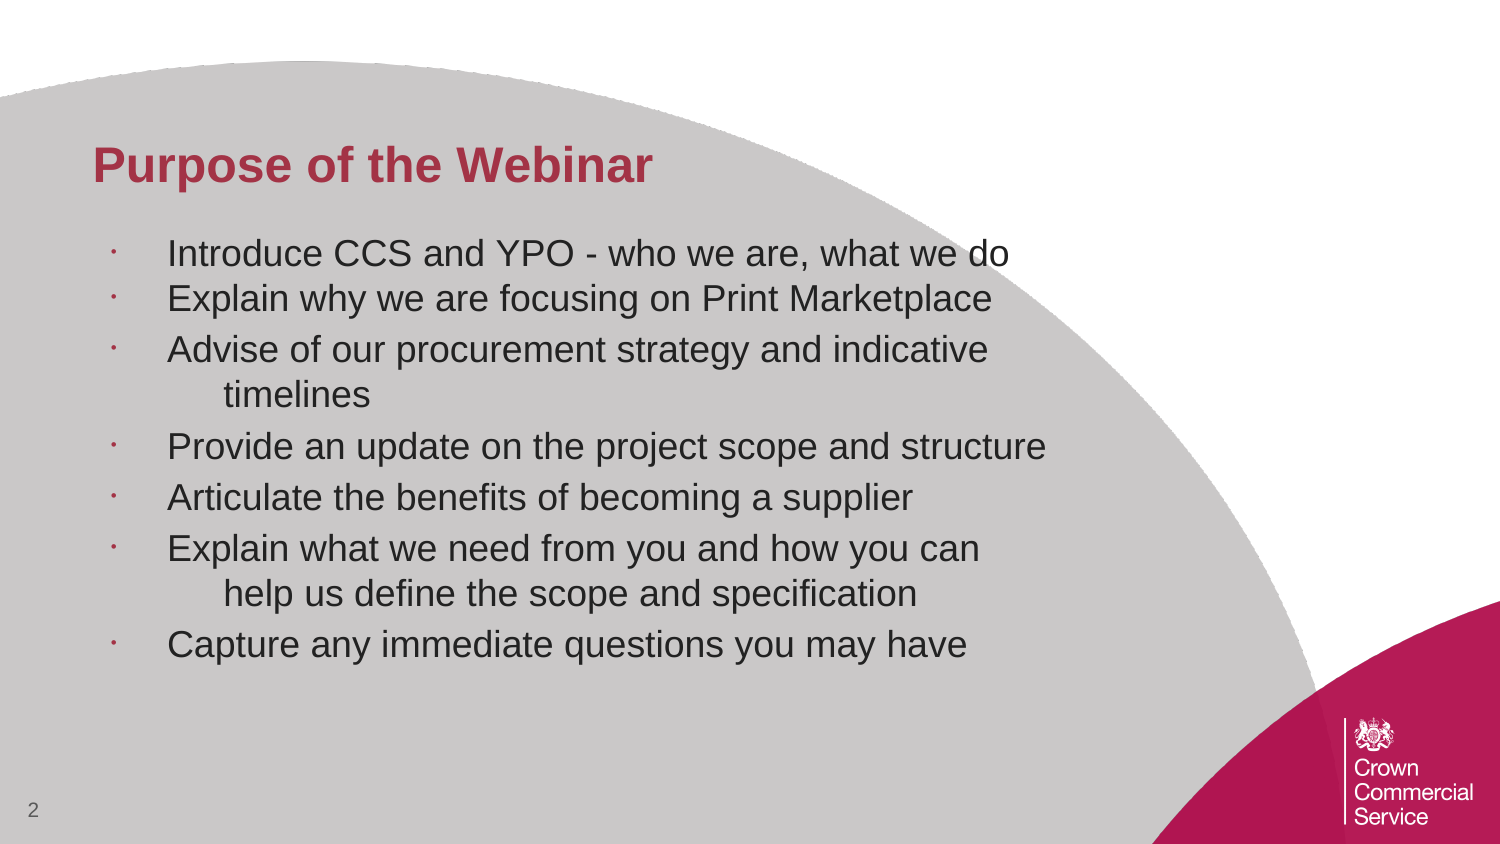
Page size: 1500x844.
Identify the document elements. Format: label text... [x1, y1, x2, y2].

text_box Introduce CCS and YPO - who we are, what we do Explain why we are focusing on Print Marketplace Advise of our procurement strategy and indicative timelines Provide an update on the project scope and structure Articulate the benefits of becoming a supplier Explain what we need from you and how you can help us define the scope and specification Capture any immediate questions you may have [12, 221, 1068, 746]
text_box 2 [12, 781, 103, 844]
title Purpose of the Webinar [77, 117, 1423, 222]
